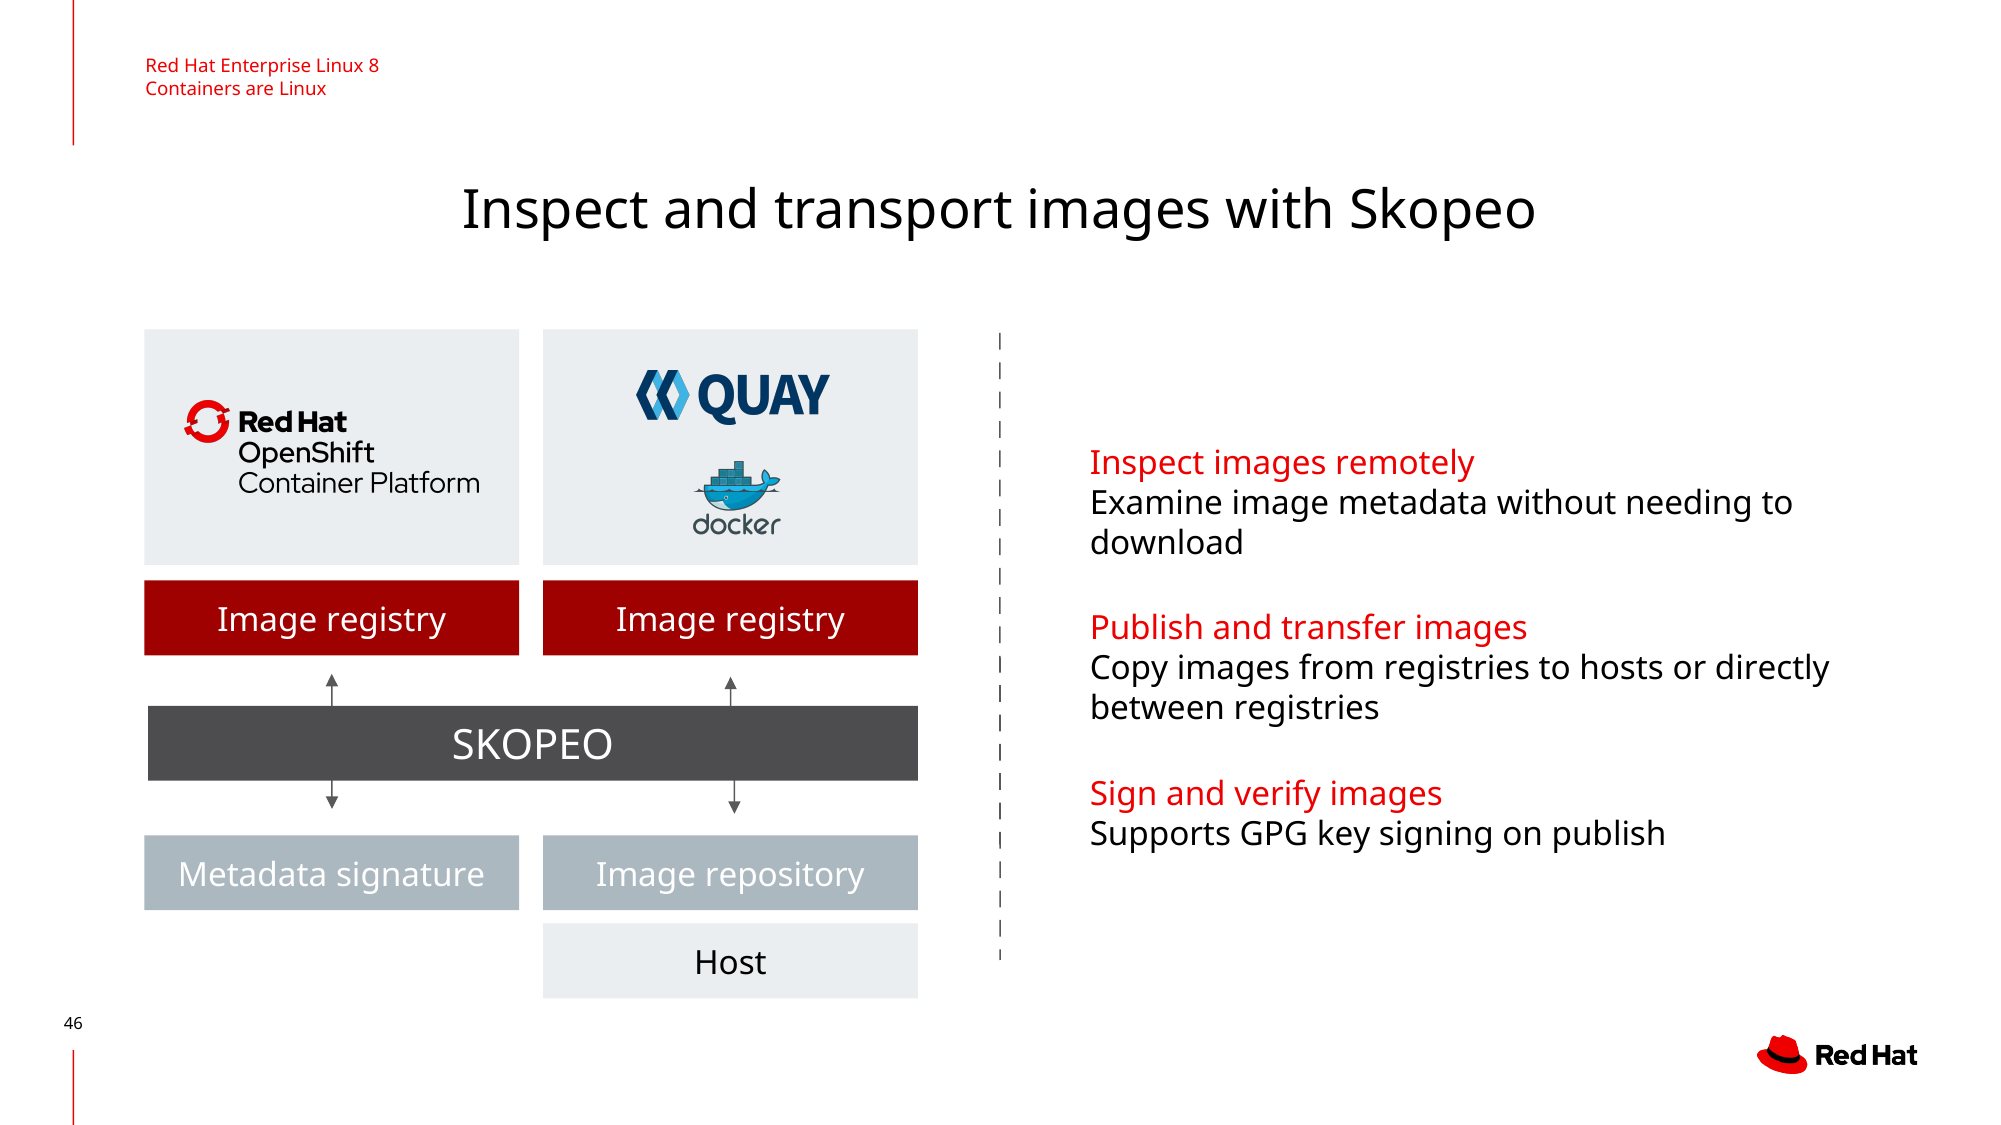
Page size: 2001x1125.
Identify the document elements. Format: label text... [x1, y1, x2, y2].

text_box Metadata signature [144, 835, 520, 911]
text_box Host [543, 923, 918, 999]
picture [184, 400, 479, 493]
text_box Image registry [543, 580, 918, 656]
slide_number <number> [13, 1012, 134, 1036]
picture [614, 364, 834, 431]
picture [677, 445, 796, 551]
text_box Red Hat Enterprise Linux 8 Containers are Linux [73, 9, 919, 144]
text_box Inspect images remotely Examine image metadata without needing to download Publish and transfer images Copy images from registries to hosts or directly between registries Sign and verify images Supports GPG key signing on publish [1089, 332, 1918, 960]
picture [1757, 1035, 1918, 1074]
text_box Image repository [543, 835, 918, 911]
text_box Image registry [144, 580, 520, 656]
text_box SKOPEO [148, 705, 918, 781]
title Inspect and transport images with Skopeo [287, 155, 1713, 314]
text_box [543, 329, 918, 565]
text_box [144, 329, 520, 565]
